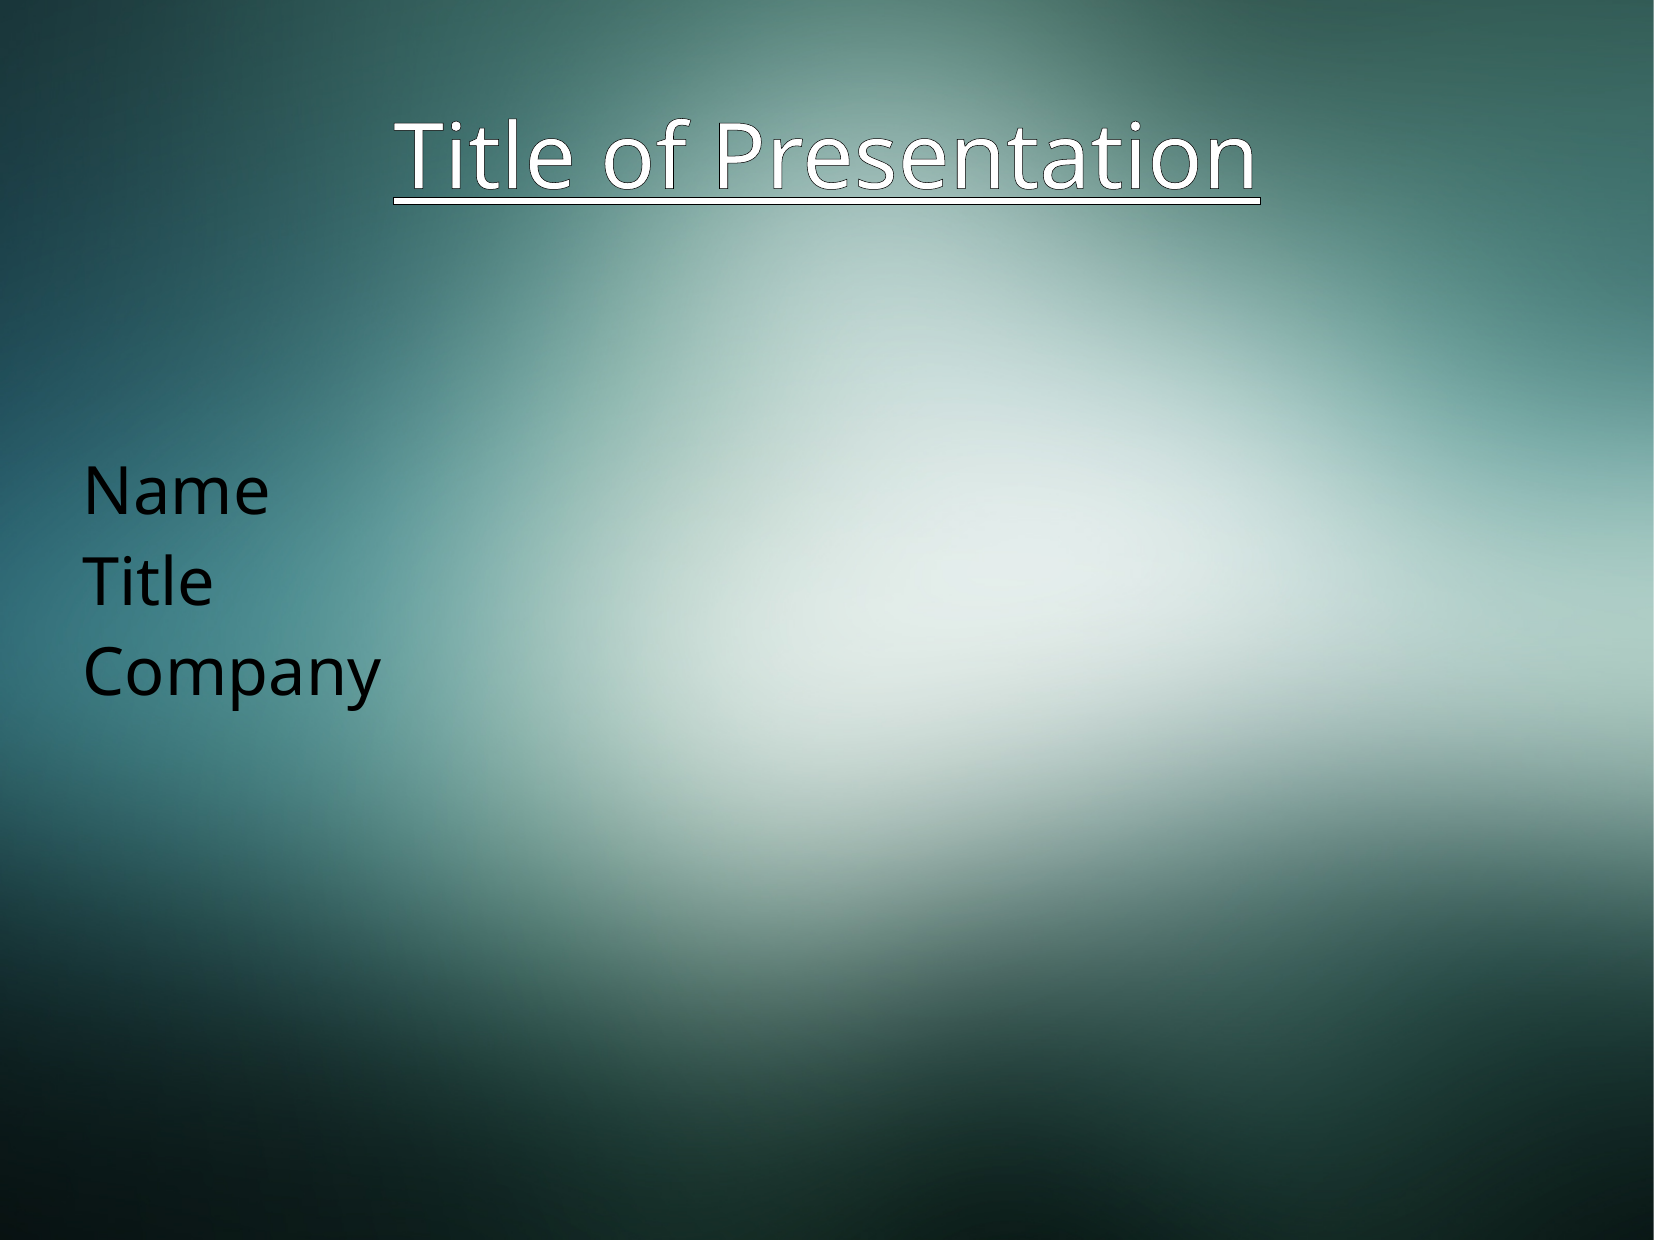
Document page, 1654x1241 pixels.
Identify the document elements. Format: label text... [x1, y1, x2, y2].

picture [0, 0, 1654, 1240]
subtitle Name Title Company [82, 49, 1571, 1109]
